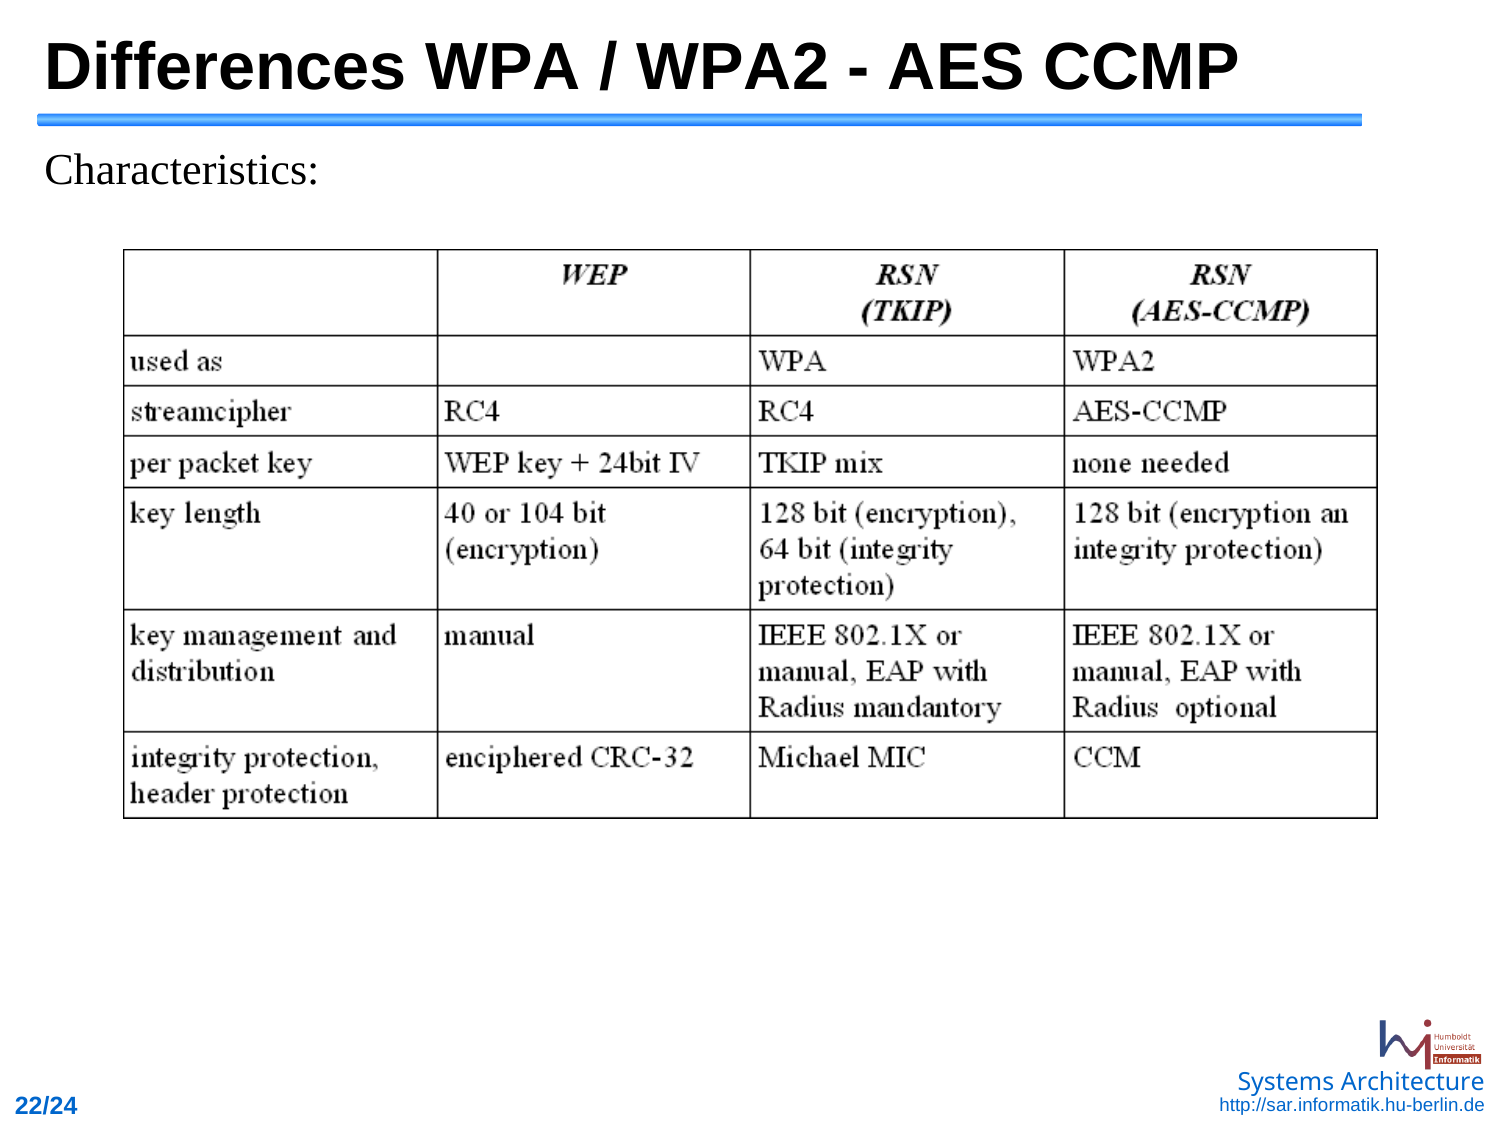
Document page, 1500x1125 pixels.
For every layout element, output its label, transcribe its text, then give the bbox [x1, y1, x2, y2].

title Differences WPA / WPA2 - AES CCMP [29, 20, 1500, 114]
picture [1376, 1059, 1483, 1071]
picture [123, 249, 1378, 819]
list Characteristics: [29, 137, 1500, 1059]
